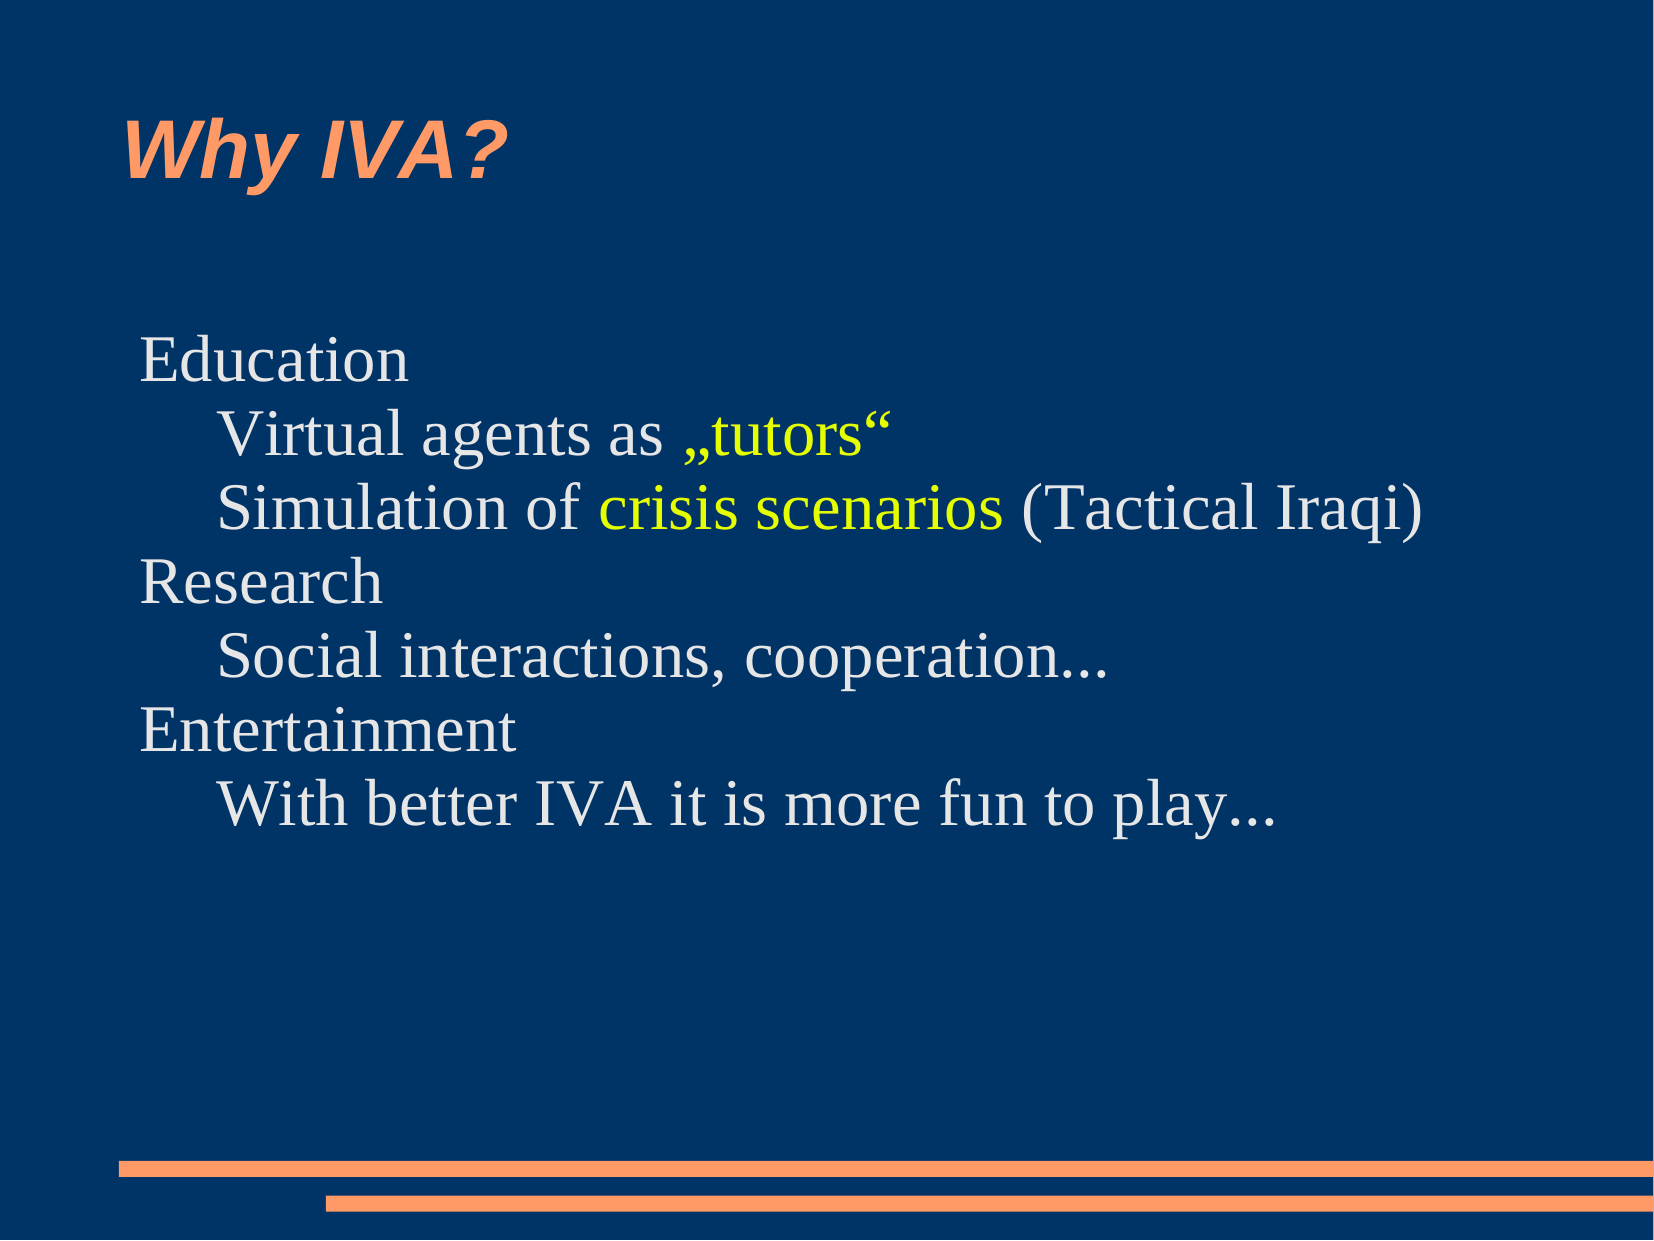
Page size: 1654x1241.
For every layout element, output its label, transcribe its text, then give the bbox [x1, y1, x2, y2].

list Education Virtual agents as „tutors“ Simulation of crisis scenarios (Tactical Iraqi) Research Social interactions, cooperation... Entertainment With better IVA it is more fun to play... [121, 322, 1561, 1133]
title Why IVA? [121, 46, 1534, 254]
